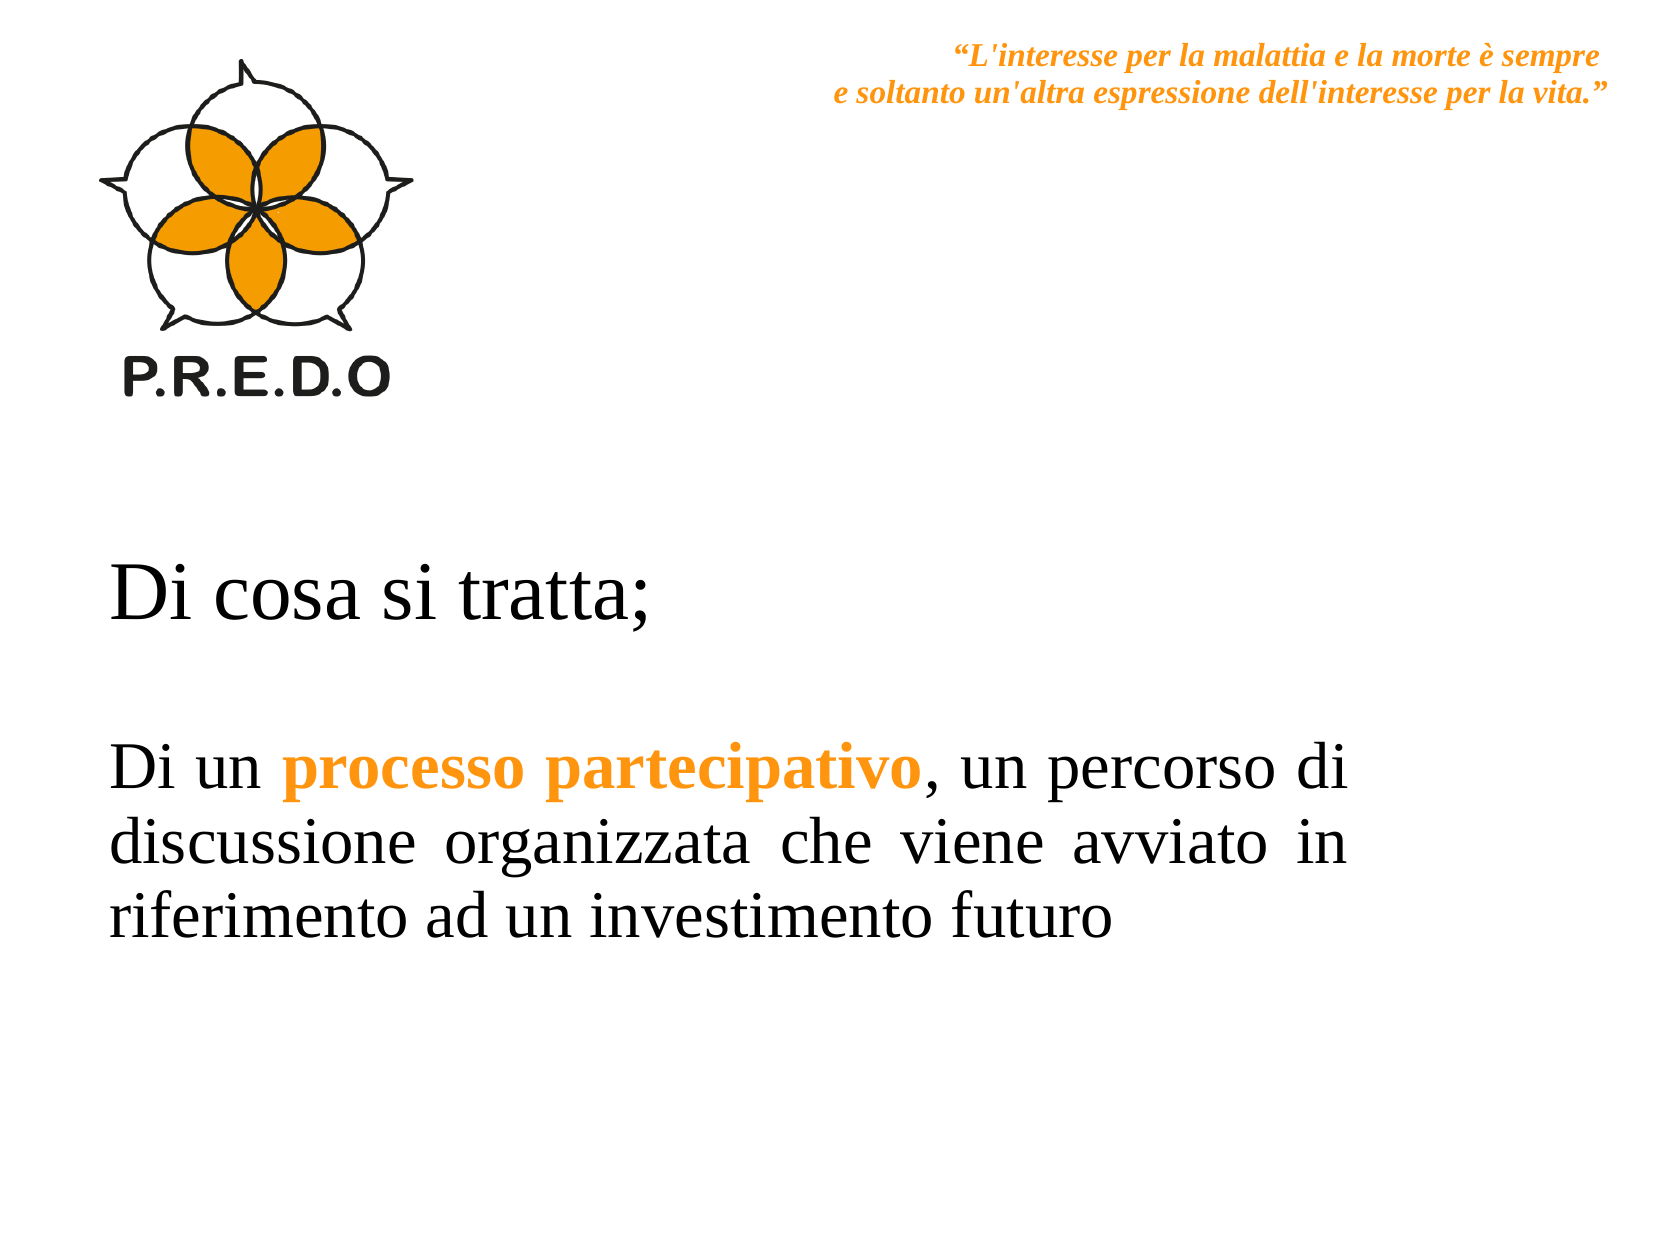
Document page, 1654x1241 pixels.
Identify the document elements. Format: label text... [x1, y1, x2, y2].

picture [98, 58, 414, 397]
text_box “L'interesse per la malattia e la morte è sempre e soltanto un'altra espressione dell'interesse per la vita.” [818, 29, 1625, 119]
text_box Di cosa si tratta; Di un processo partecipativo, un percorso di discussione organizzata che viene avviato in riferimento ad un investimento futuro [94, 537, 1625, 1053]
